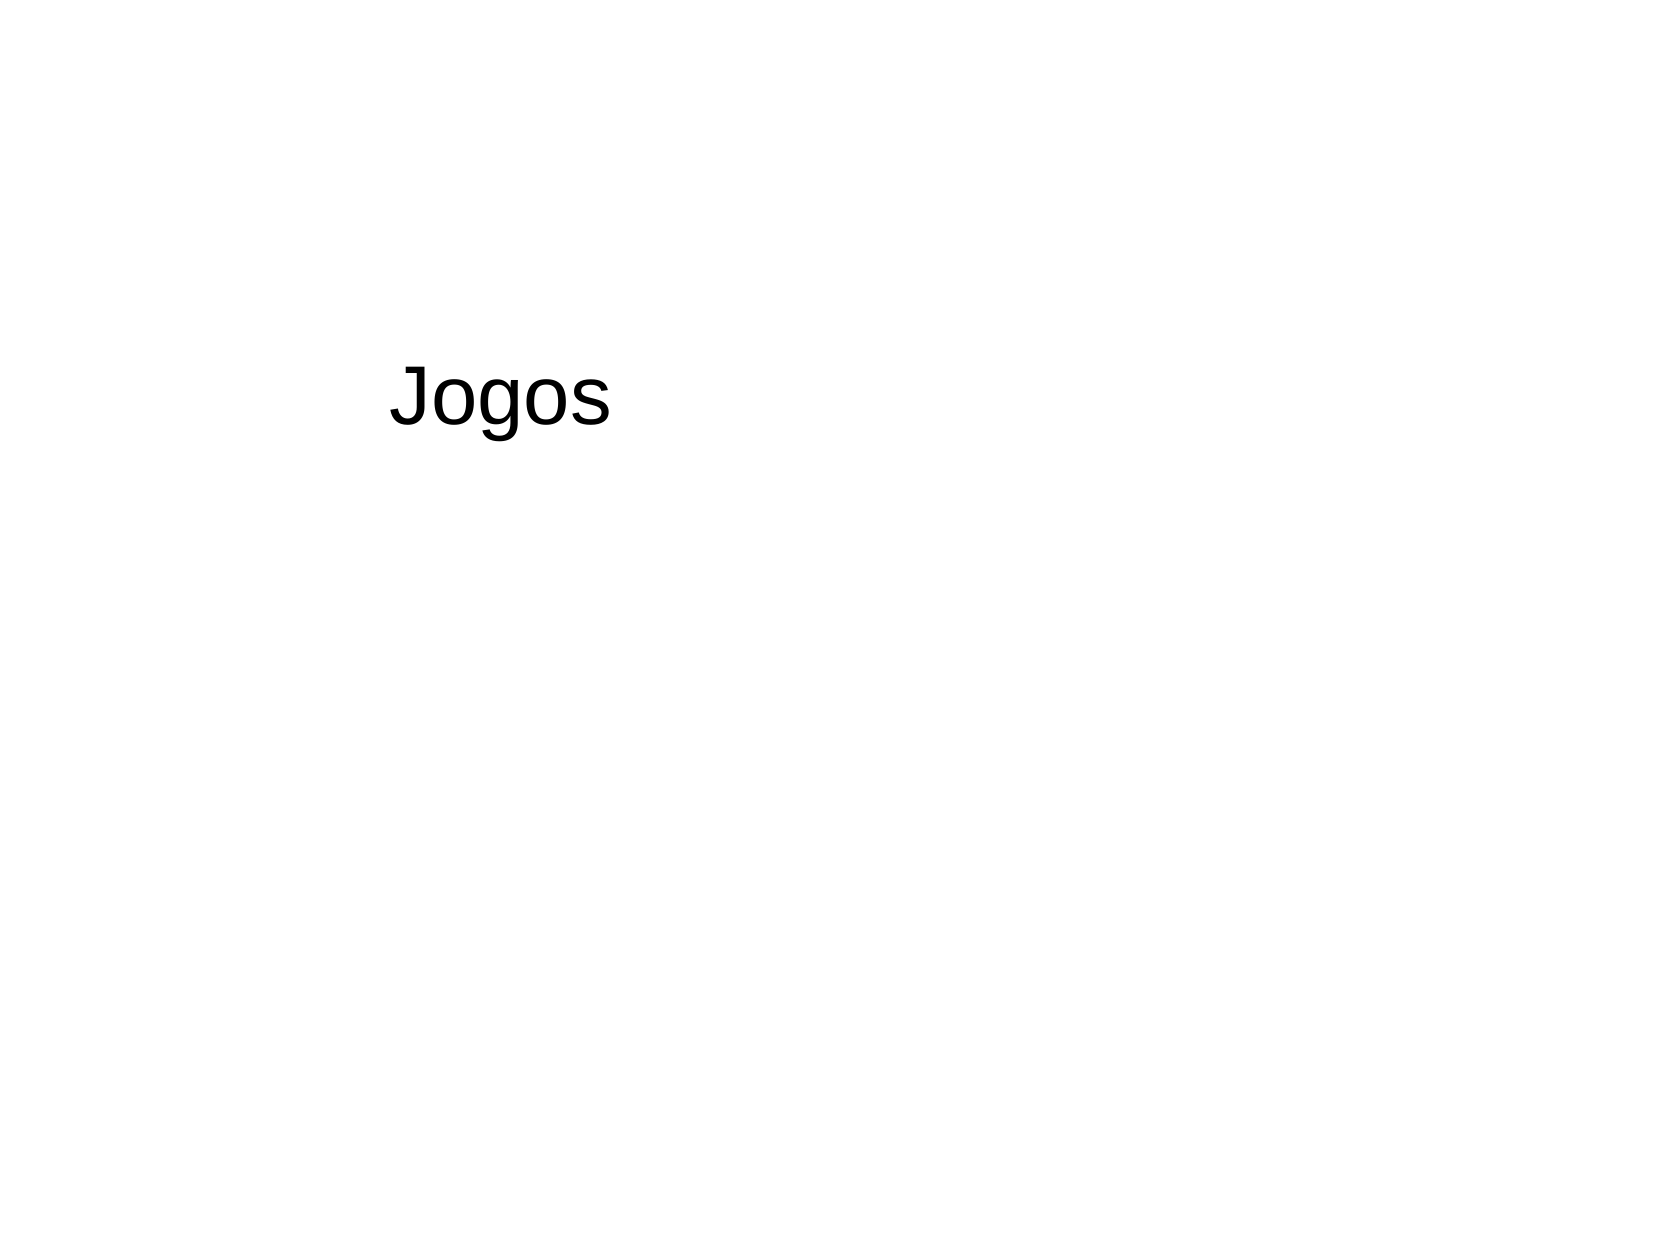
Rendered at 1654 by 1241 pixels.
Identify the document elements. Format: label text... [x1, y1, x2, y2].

text_box Jogos [375, 342, 938, 451]
